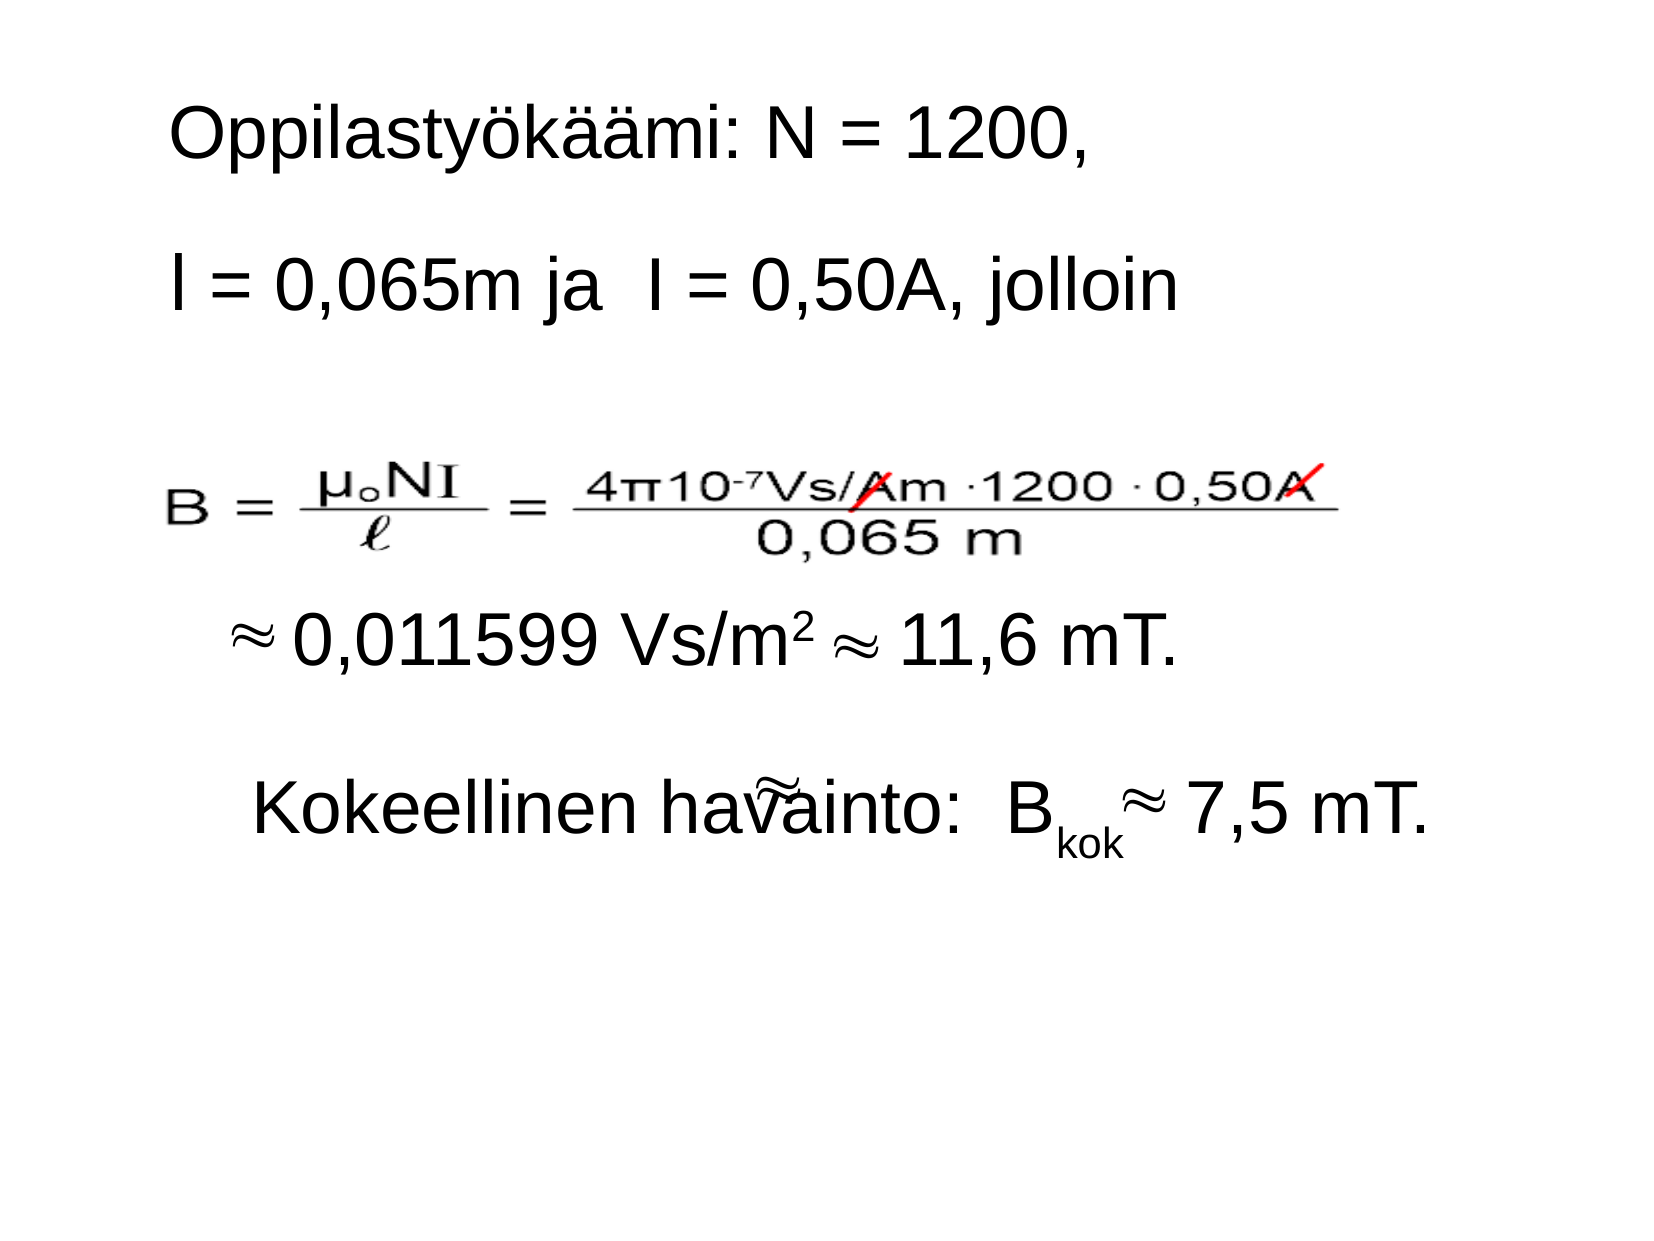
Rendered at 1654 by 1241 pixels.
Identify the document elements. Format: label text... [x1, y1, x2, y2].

chart [1079, 755, 1182, 840]
text_box Oppilastyökäämi: N = 1200, l = 0,065m ja I = 0,50A, jolloin [153, 82, 1217, 349]
chart [188, 590, 291, 675]
chart [713, 744, 815, 828]
text_box 0,011599 Vs/m2 11,6 mT. Kokeellinen havainto: Bkok 7,5 mT. [236, 590, 1548, 886]
picture [100, 406, 1489, 579]
chart [791, 601, 893, 686]
